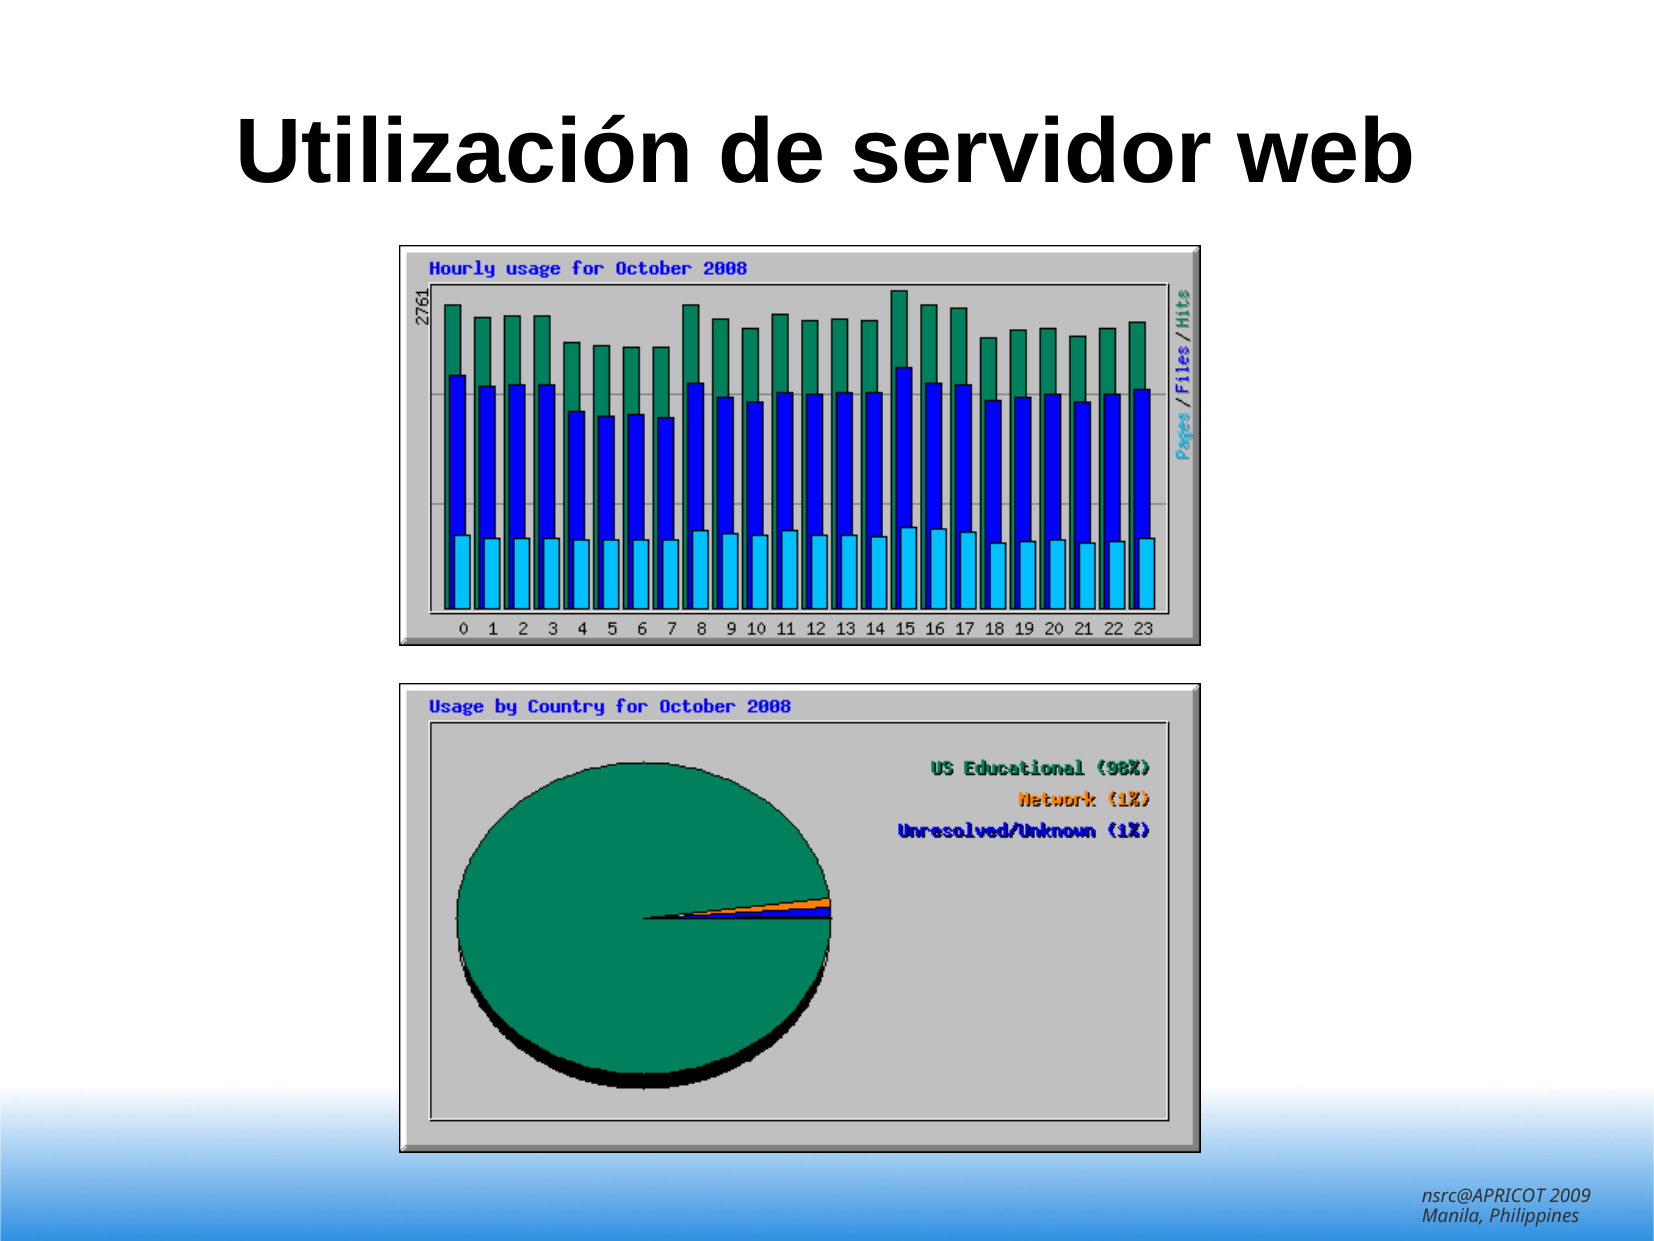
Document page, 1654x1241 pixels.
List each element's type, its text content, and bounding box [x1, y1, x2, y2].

title Utilización de servidor web [82, 56, 1571, 249]
picture [399, 245, 1201, 646]
picture [0, 683, 1654, 1241]
